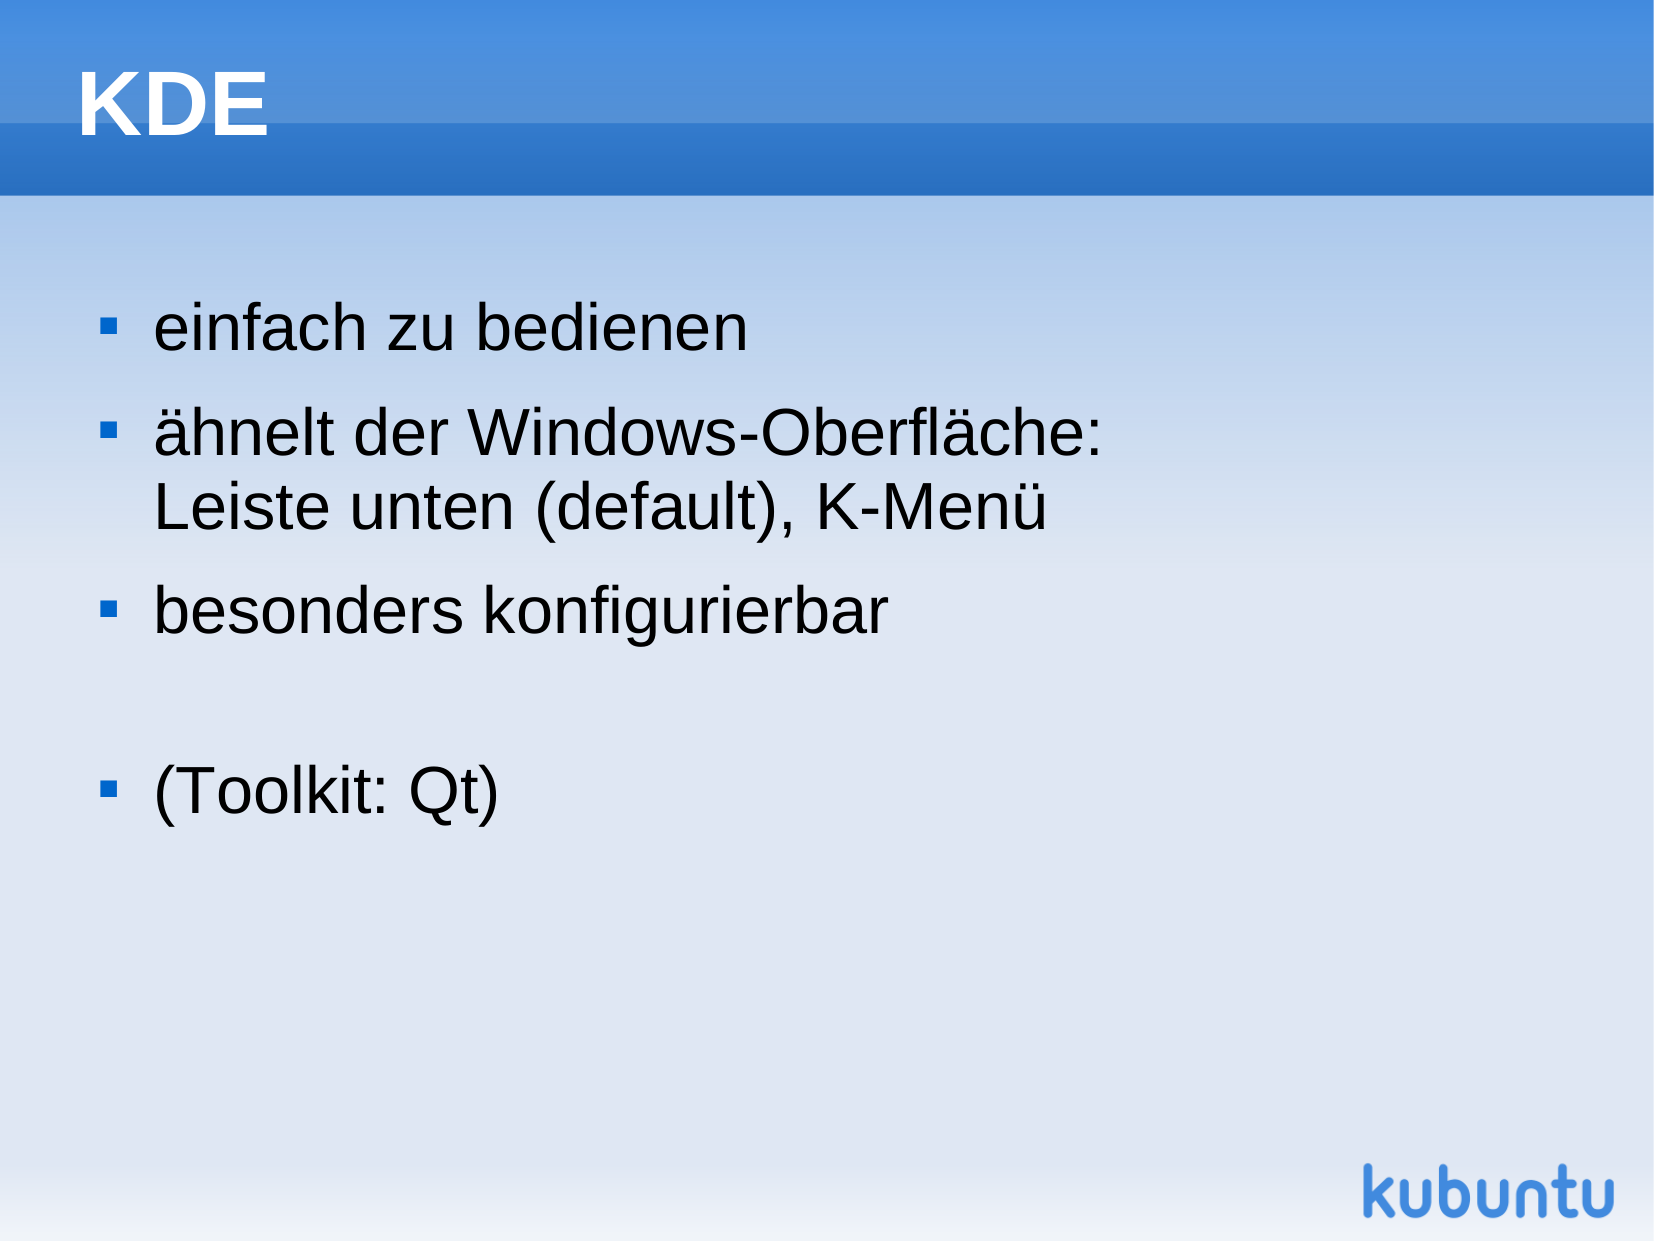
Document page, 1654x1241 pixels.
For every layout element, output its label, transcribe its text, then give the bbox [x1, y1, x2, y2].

list einfach zu bedienen ähnelt der Windows-Oberfläche: Leiste unten (default), K-Menü besonders konfigurierbar (Toolkit: Qt) [82, 290, 1571, 1109]
title KDE [76, 0, 1565, 208]
picture [0, 0, 1654, 1241]
